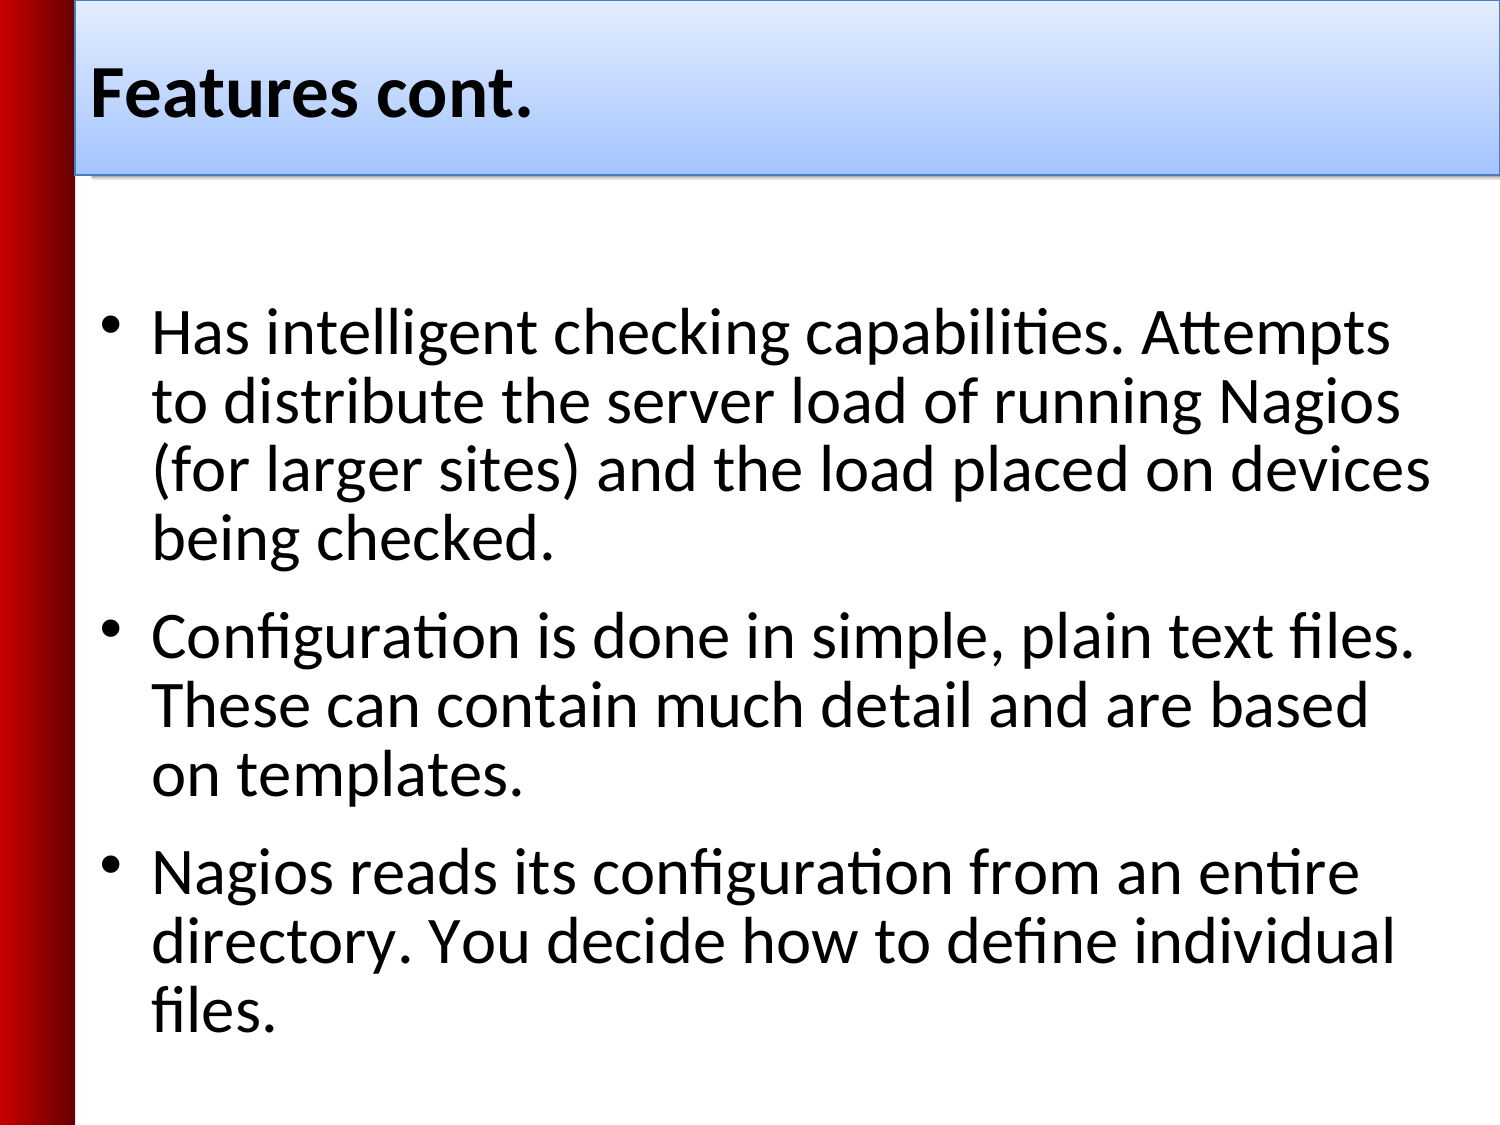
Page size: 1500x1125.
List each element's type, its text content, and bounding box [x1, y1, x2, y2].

text_box Has intelligent checking capabilities. Attempts to distribute the server load of running Nagios (for larger sites) and the load placed on devices being checked. Configuration is done in simple, plain text files. These can contain much detail and are based on templates. Nagios reads its configuration from an entire directory. You decide how to define individual files. [82, 290, 1450, 1125]
text_box Features cont. [75, 0, 1500, 175]
